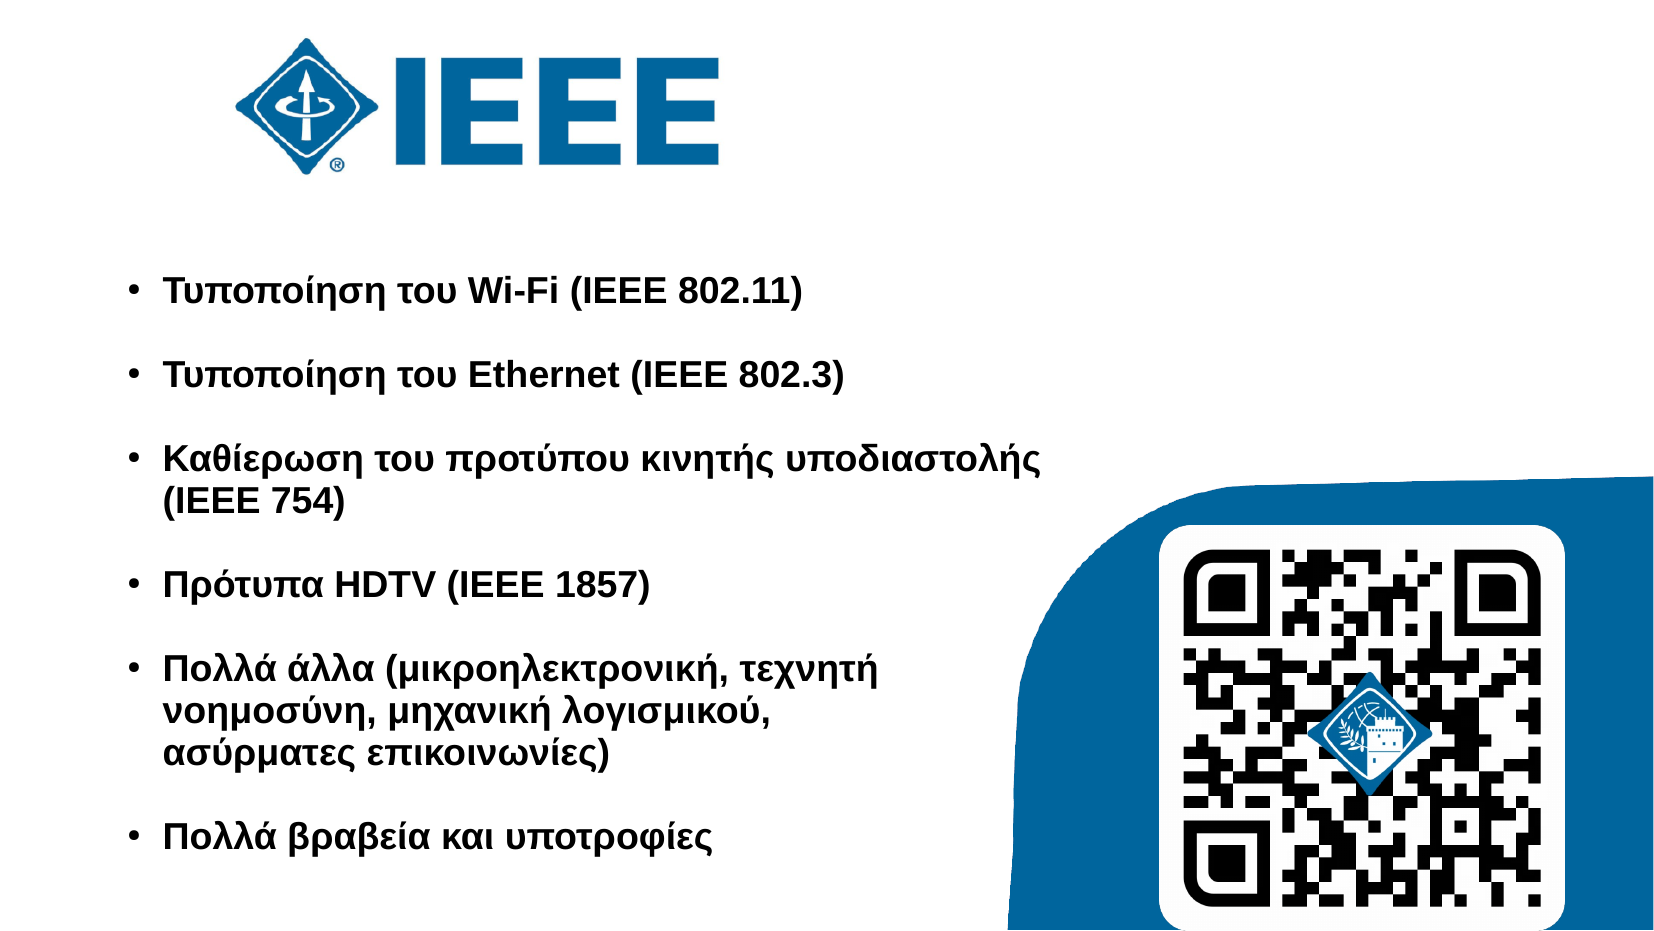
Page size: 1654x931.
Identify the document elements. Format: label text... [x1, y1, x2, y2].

picture [0, 0, 1654, 931]
text_box Τυποποίηση του Wi-Fi (IEEE 802.11) Τυποποίηση του Ethernet (IEEE 802.3) Καθίερωση του προτύπου κινητής υποδιαστολής (IEEE 754) Πρότυπα HDTV (IEEE 1857) Πολλά άλλα (μικροηλεκτρονική, τεχνητή νοημοσύνη, μηχανική λογισμικού, ασύρματες επικοινωνίες) Πολλά βραβεία και υποτροφίες [112, 262, 1056, 866]
